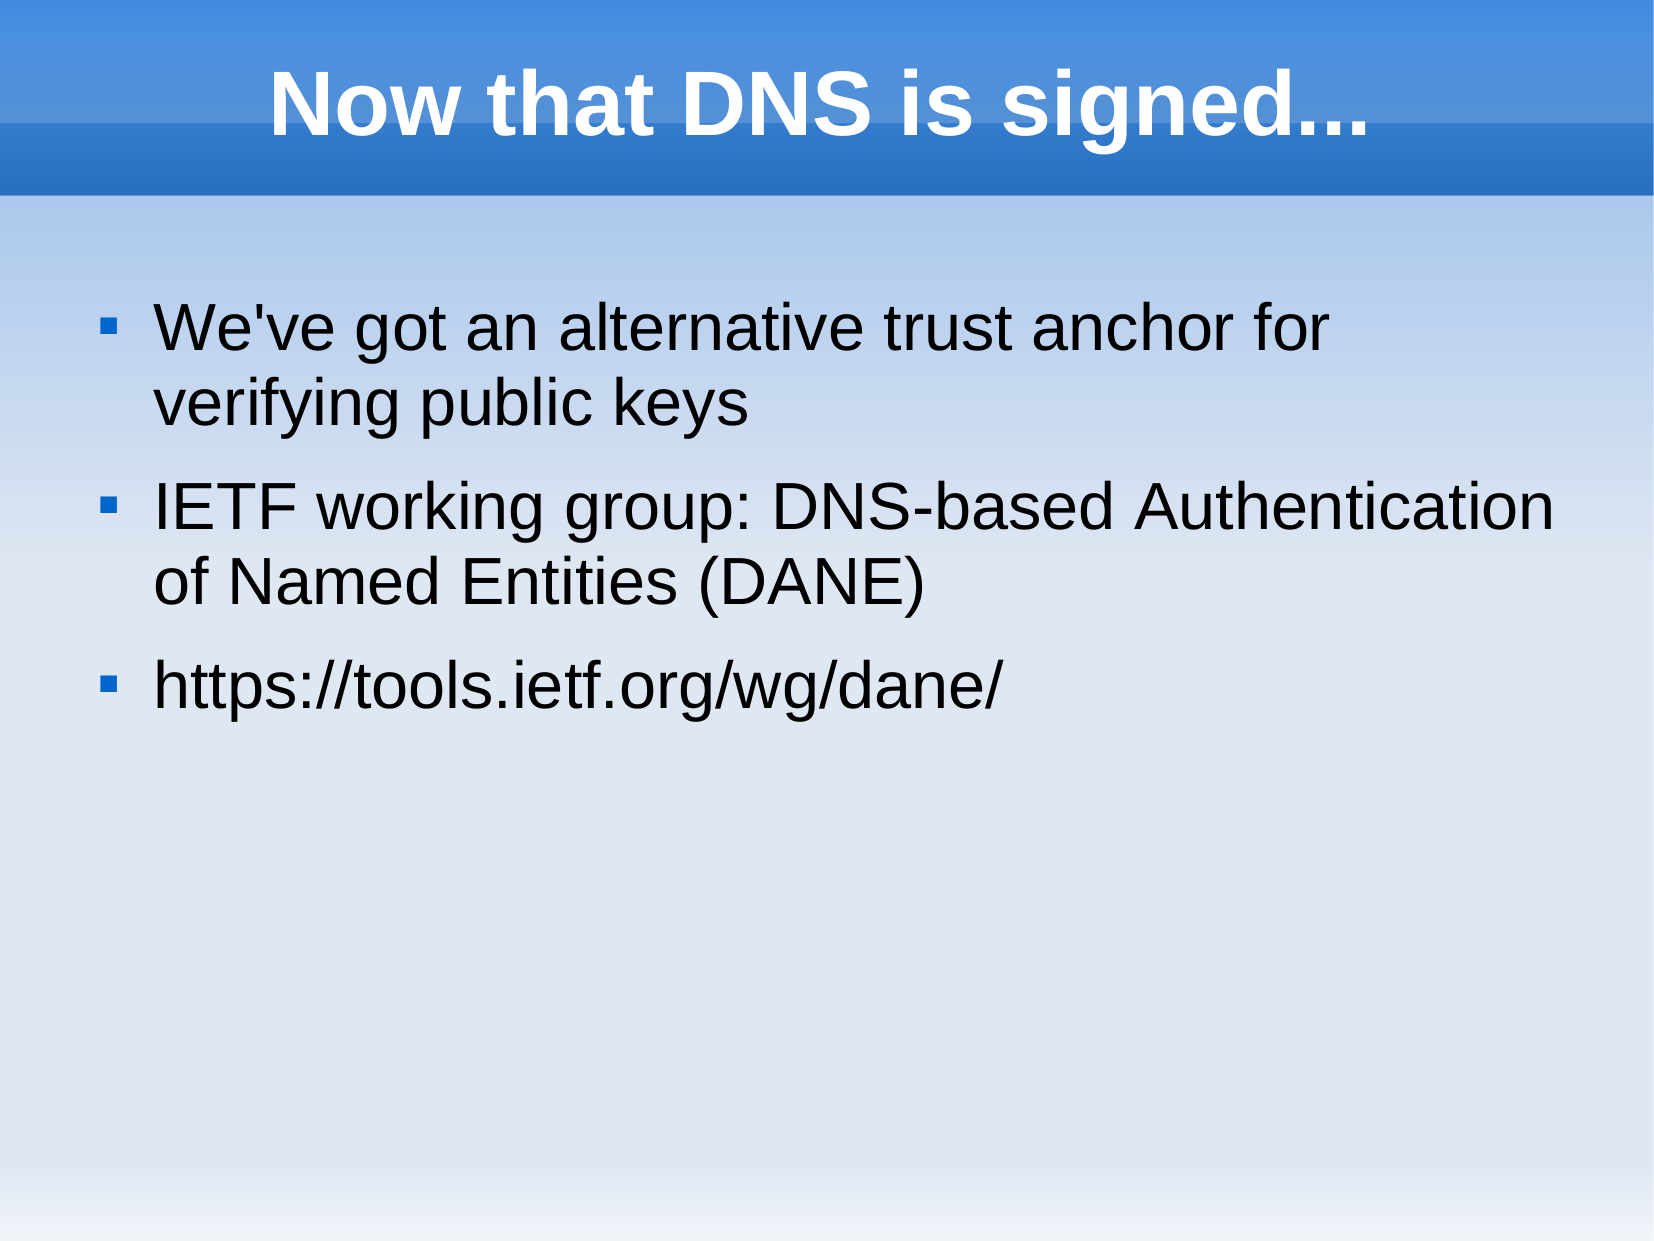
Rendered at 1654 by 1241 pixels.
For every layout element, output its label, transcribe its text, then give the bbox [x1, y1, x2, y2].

picture [0, 0, 1654, 1241]
list We've got an alternative trust anchor for verifying public keys IETF working group: DNS-based Authentication of Named Entities (DANE) https://tools.ietf.org/wg/dane/ [82, 290, 1571, 1094]
title Now that DNS is signed... [76, 7, 1565, 200]
